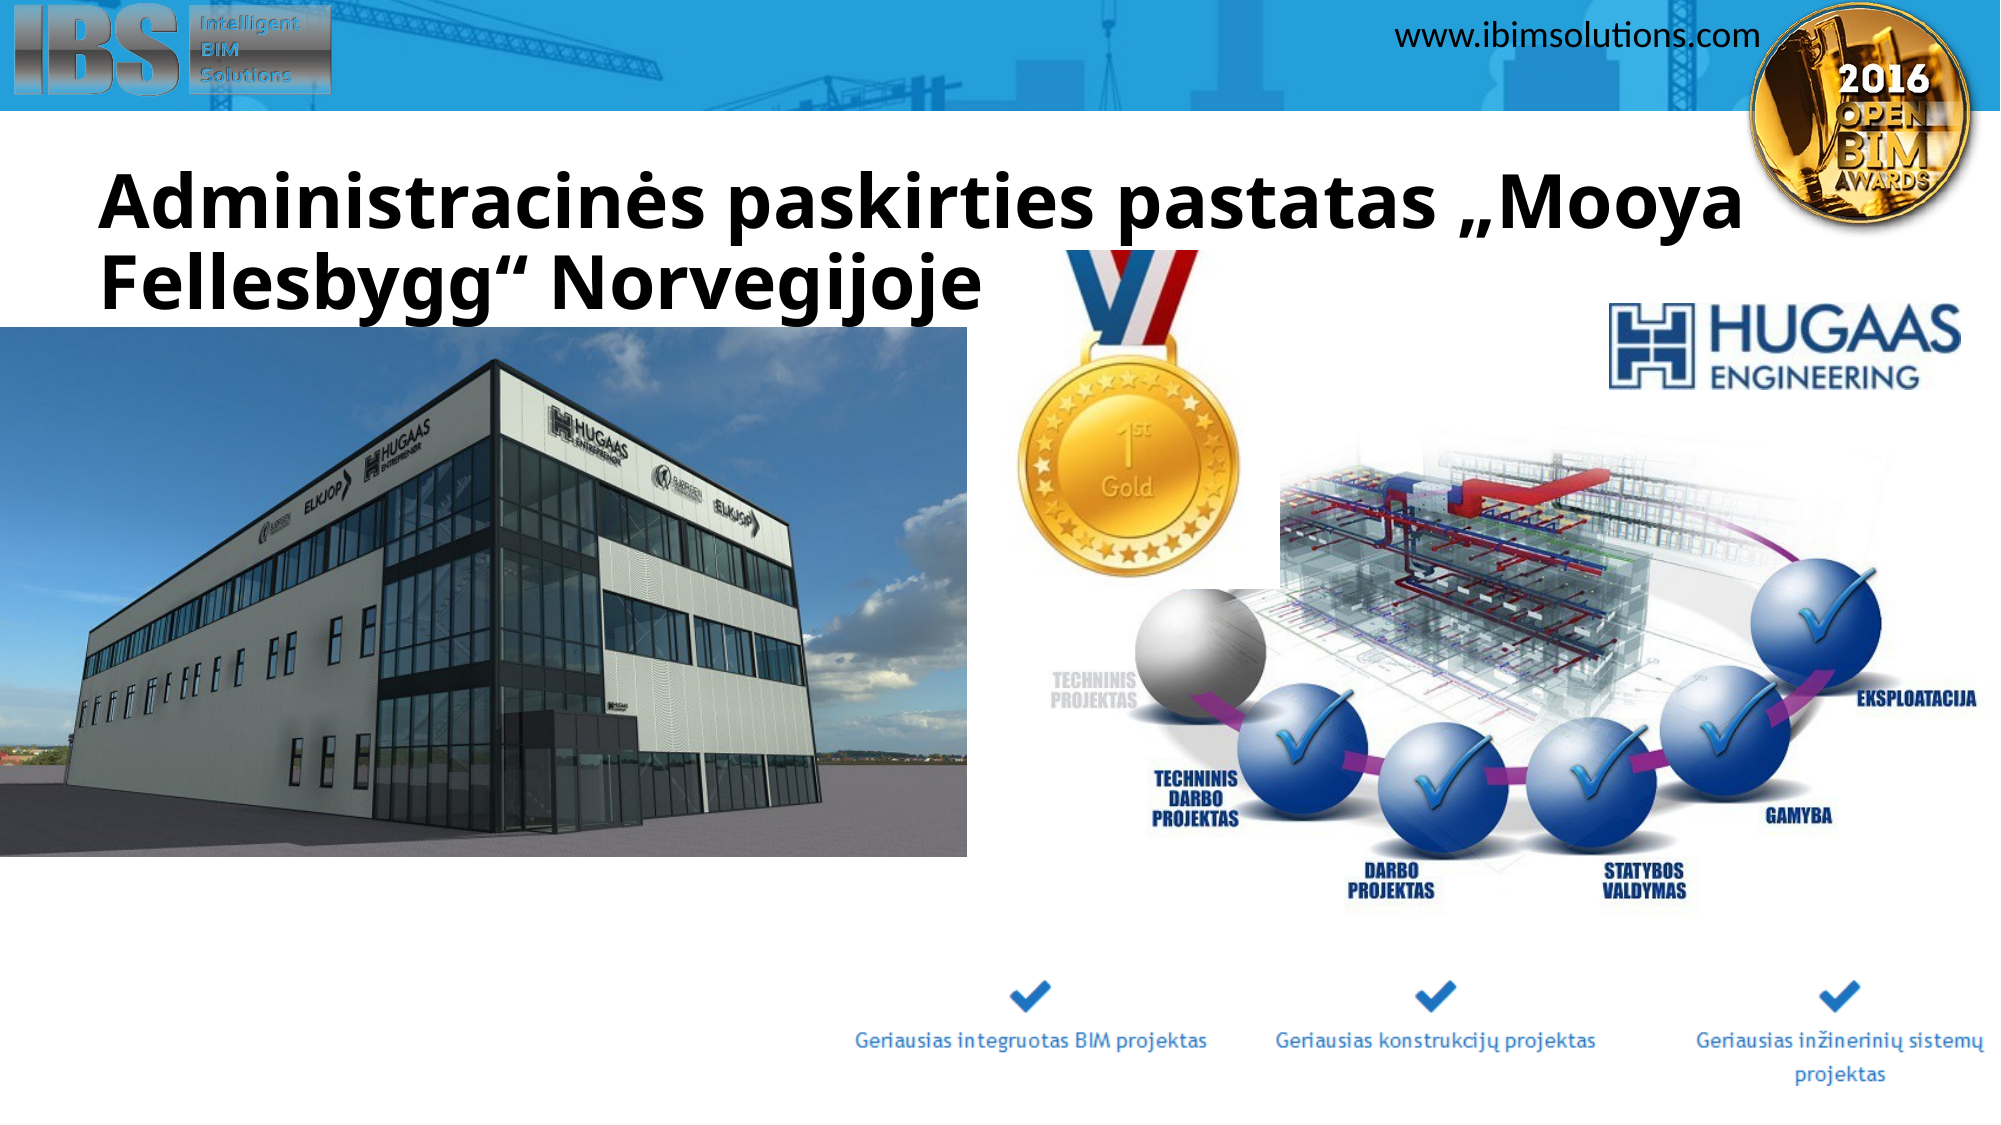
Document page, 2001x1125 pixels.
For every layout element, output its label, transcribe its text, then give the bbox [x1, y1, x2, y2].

picture [0, 327, 967, 857]
title Administracinės paskirties pastatas „Mooya Fellesbygg“ Norvegijoje [83, 156, 1809, 374]
picture [843, 967, 2000, 1086]
text_box www.ibimsolutions.com [1379, 2, 1796, 66]
picture [1671, 0, 2000, 238]
picture [0, 0, 1668, 111]
picture [990, 250, 2000, 938]
